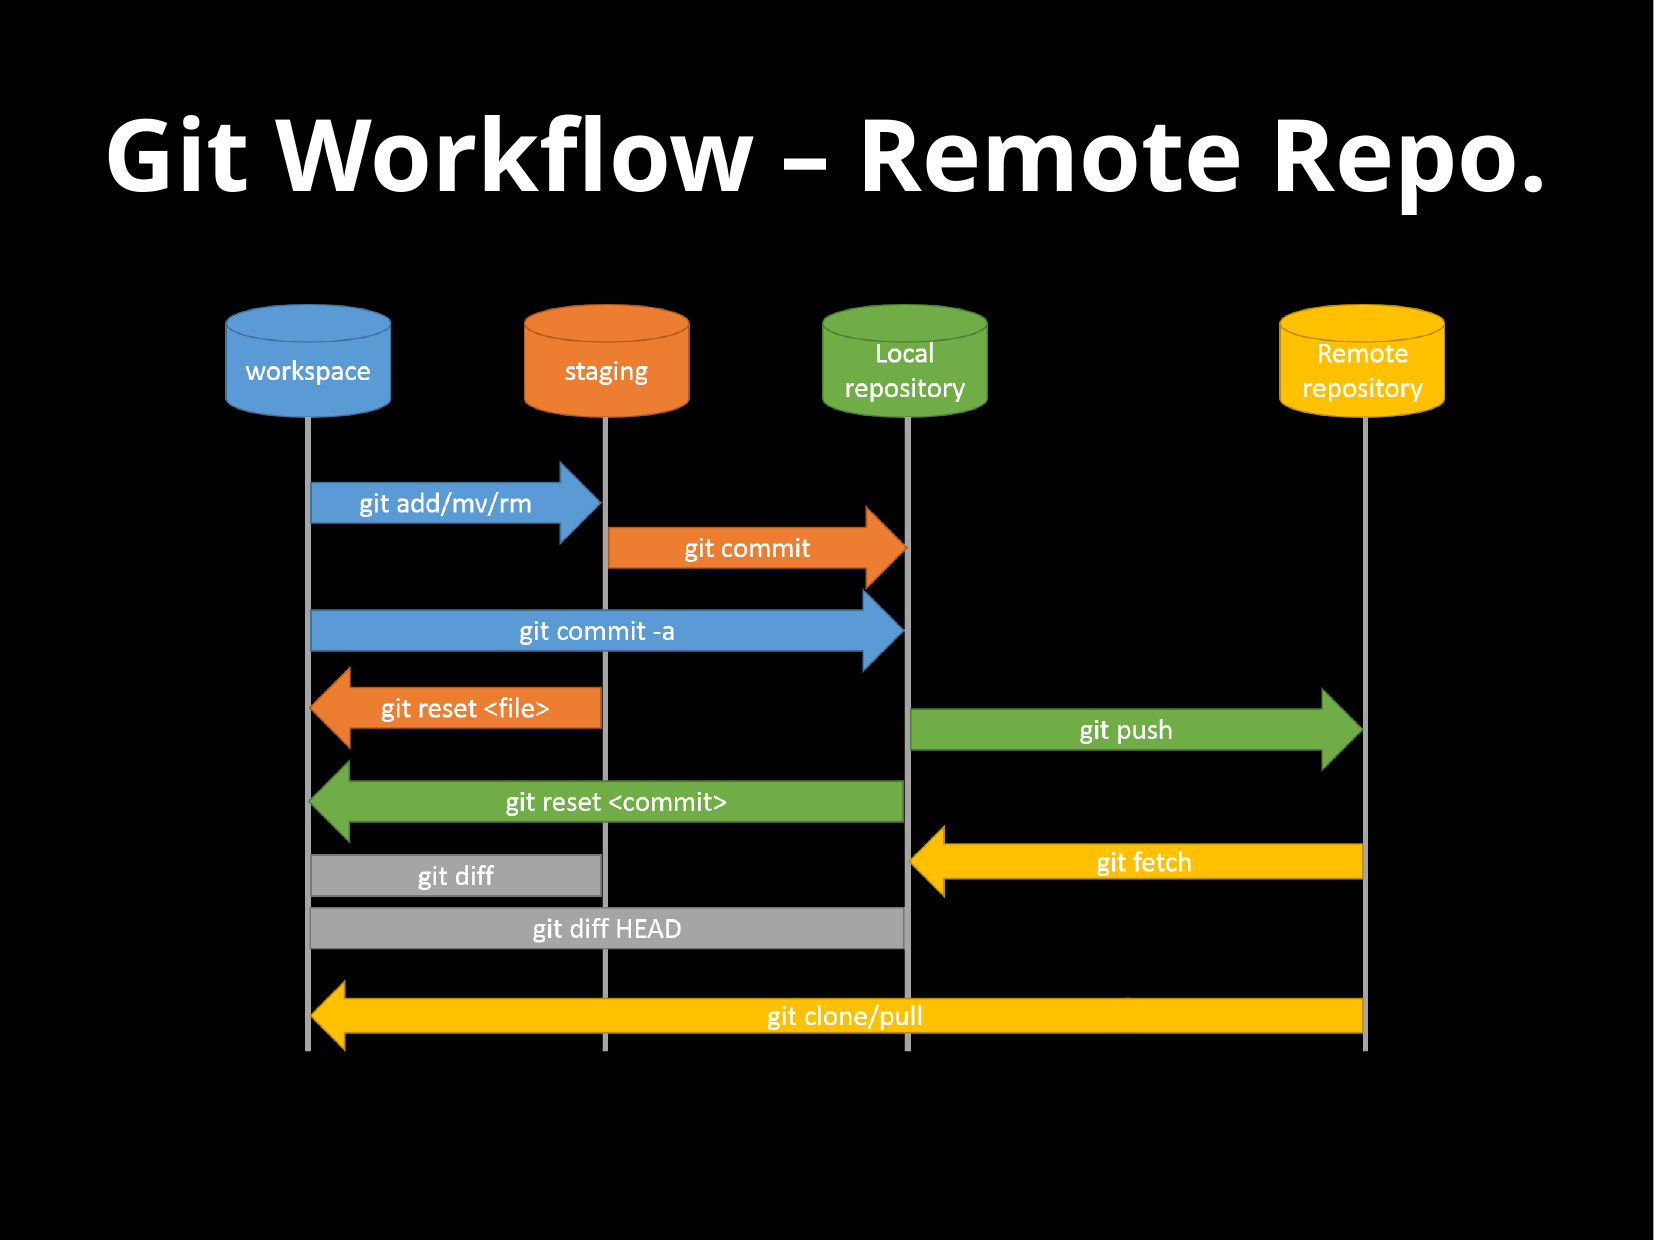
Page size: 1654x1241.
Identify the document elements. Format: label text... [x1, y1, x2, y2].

title Git Workflow – Remote Repo. [82, 49, 1571, 257]
picture [225, 236, 1445, 1052]
